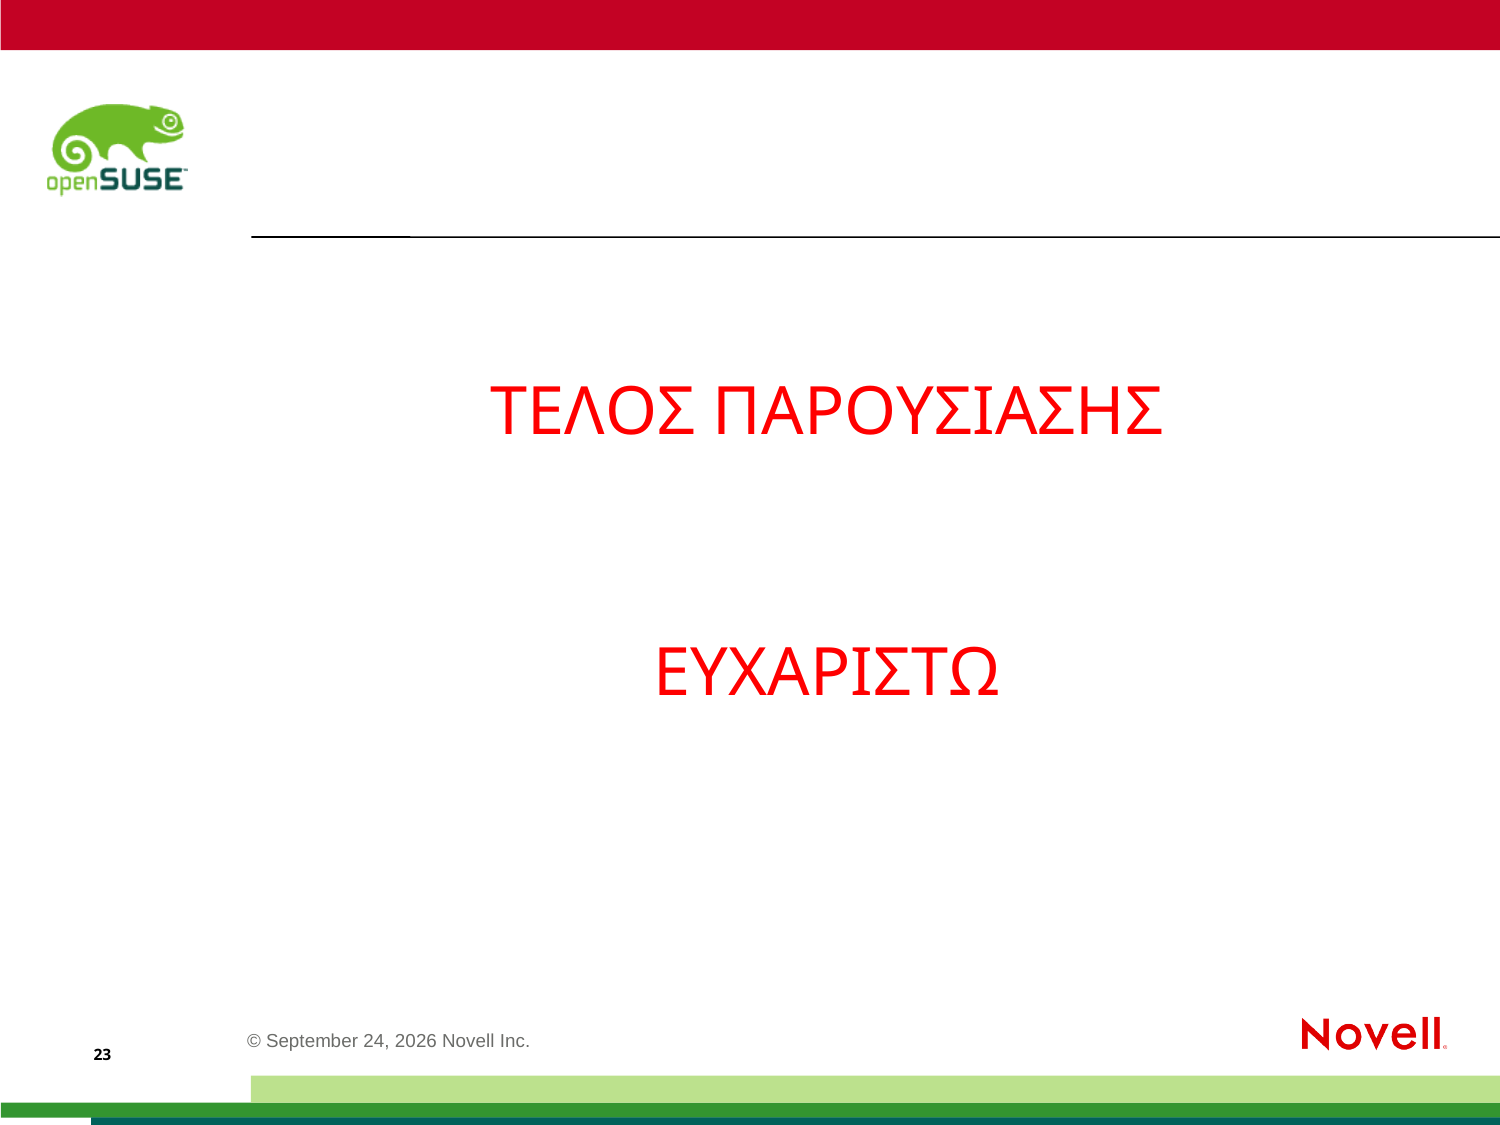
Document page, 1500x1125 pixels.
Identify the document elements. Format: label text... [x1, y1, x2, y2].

subtitle ΤΕΛΟΣ ΠΑΡΟΥΣΙΑΣΗΣ ΕΥΧΑΡΙΣΤΩ [246, 68, 1409, 1010]
picture [47, 104, 188, 197]
picture [1295, 1011, 1453, 1056]
